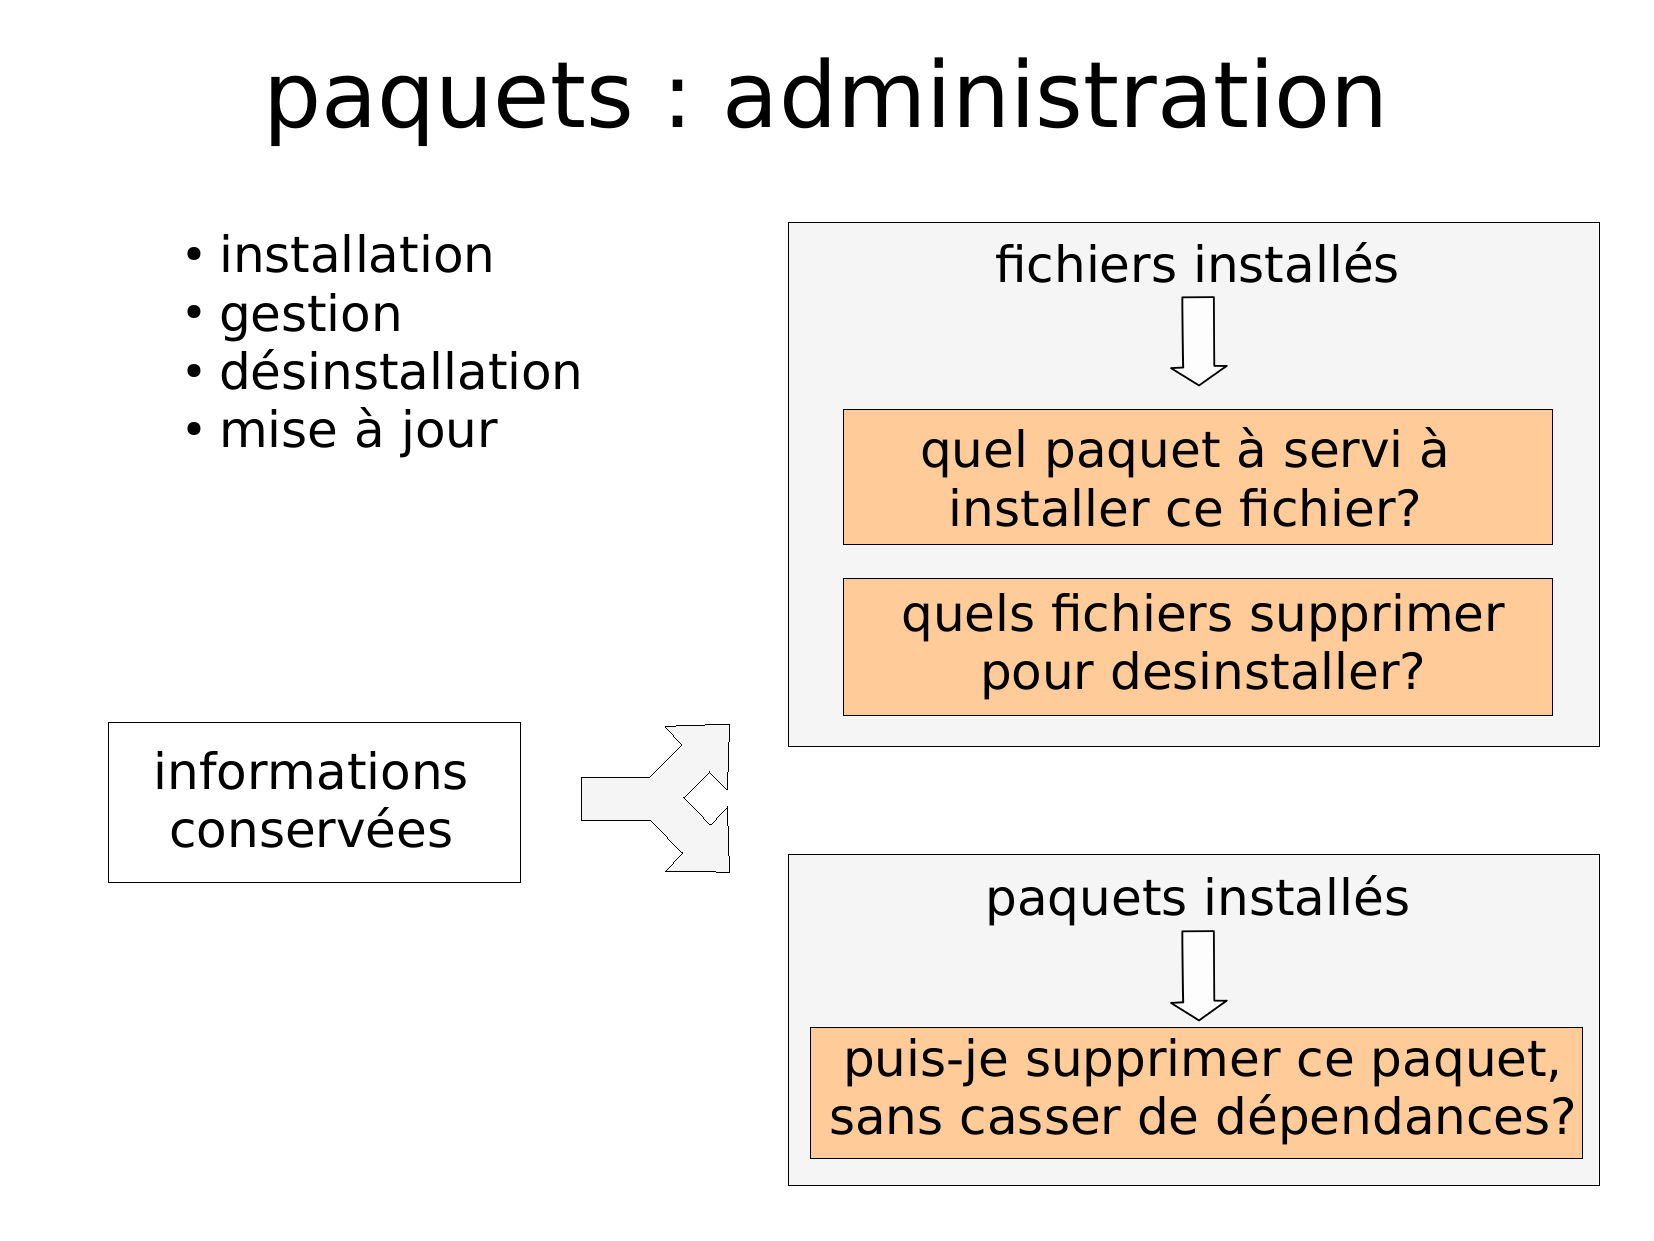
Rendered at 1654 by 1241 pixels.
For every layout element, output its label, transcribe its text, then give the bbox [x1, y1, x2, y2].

text_box installation gestion désinstallation mise à jour [185, 226, 585, 460]
text_box quels fichiers supprimer pour desinstaller? [854, 584, 1553, 702]
text_box informations conservées [89, 742, 534, 860]
text_box puis-je supprimer ce paquet, sans casser de dépendances? [829, 1030, 1578, 1147]
title paquets : administration [136, 34, 1518, 158]
text_box [788, 222, 1600, 747]
picture [1152, 295, 1244, 387]
text_box fichiers installés [849, 235, 1547, 296]
text_box quel paquet à servi à installer ce fichier? [819, 421, 1553, 538]
text_box paquets installés [849, 868, 1547, 928]
picture [1152, 929, 1244, 1022]
text_box [581, 724, 730, 873]
text_box [788, 854, 1600, 1186]
